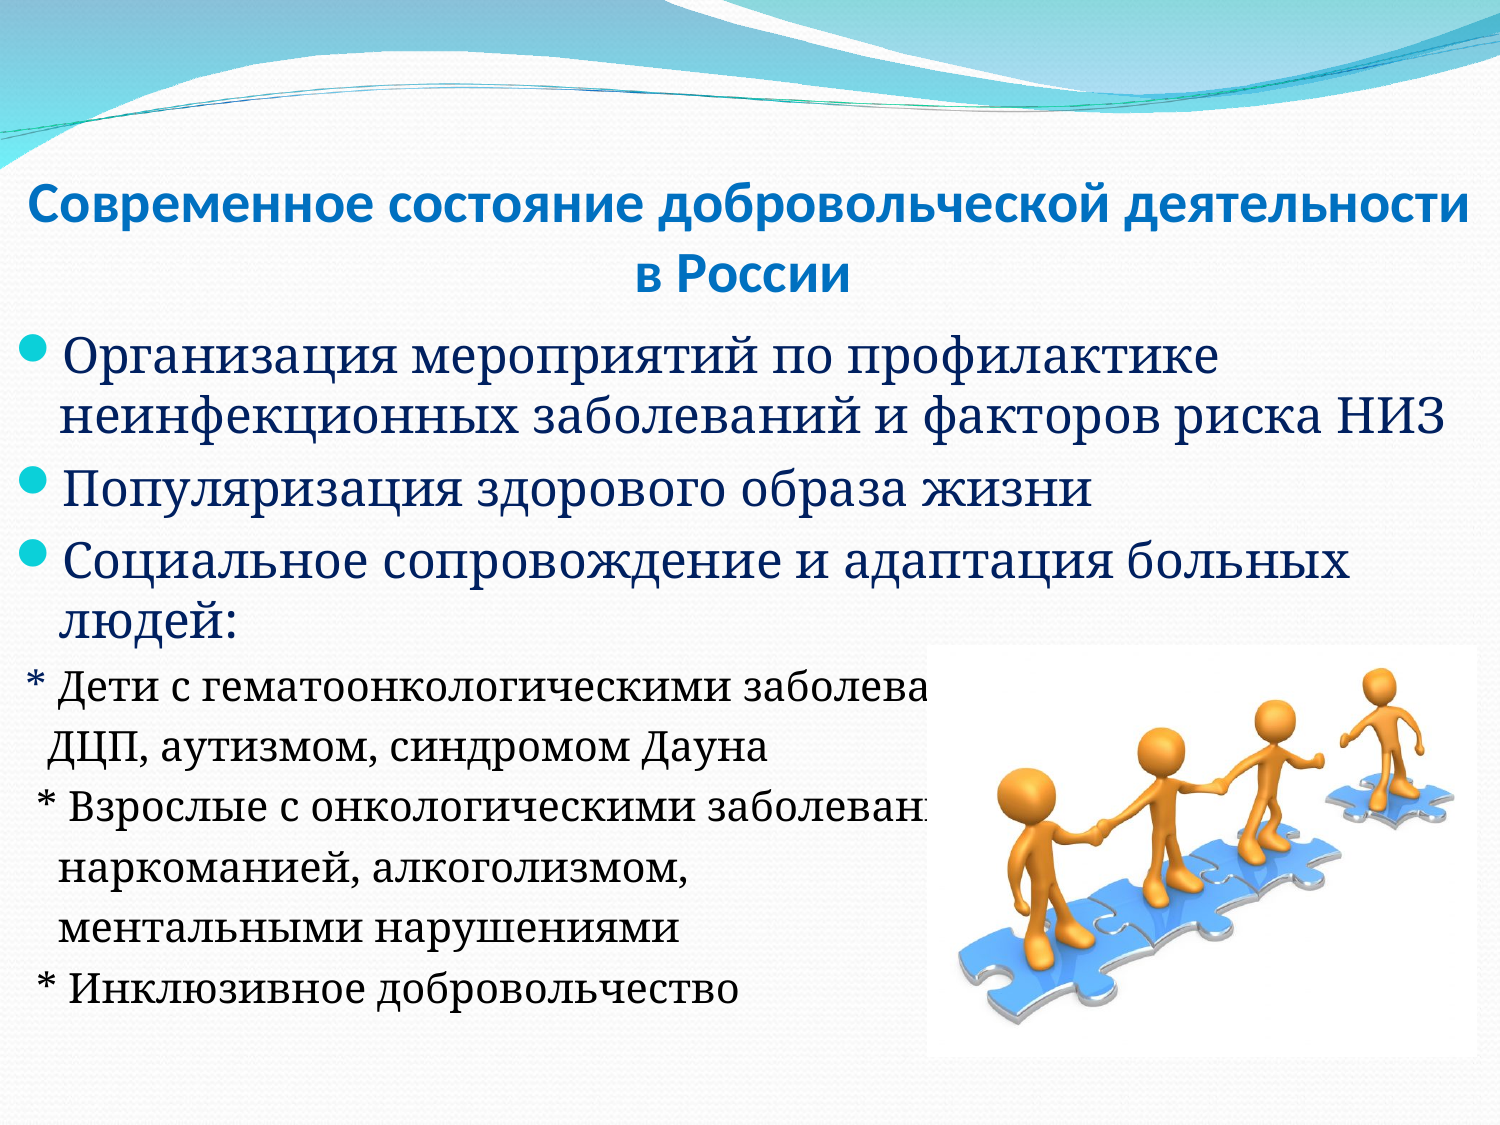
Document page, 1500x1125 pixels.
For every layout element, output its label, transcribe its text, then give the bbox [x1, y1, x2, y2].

title Современное состояние добровольческой деятельности в России [23, 128, 1477, 304]
picture [0, 0, 1500, 1125]
list Организация мероприятий по профилактике неинфекционных заболеваний и факторов риска НИЗ Популяризация здорового образа жизни Социальное сопровождение и адаптация больных людей: * Дети с гематоонкологическими заболеваниями, ДЦП, аутизмом, синдромом Дауна * Взрослые с онкологическими заболеваниями, наркоманией, алкоголизмом, ментальными нарушениями * Инклюзивное добровольчество [0, 316, 1465, 1125]
